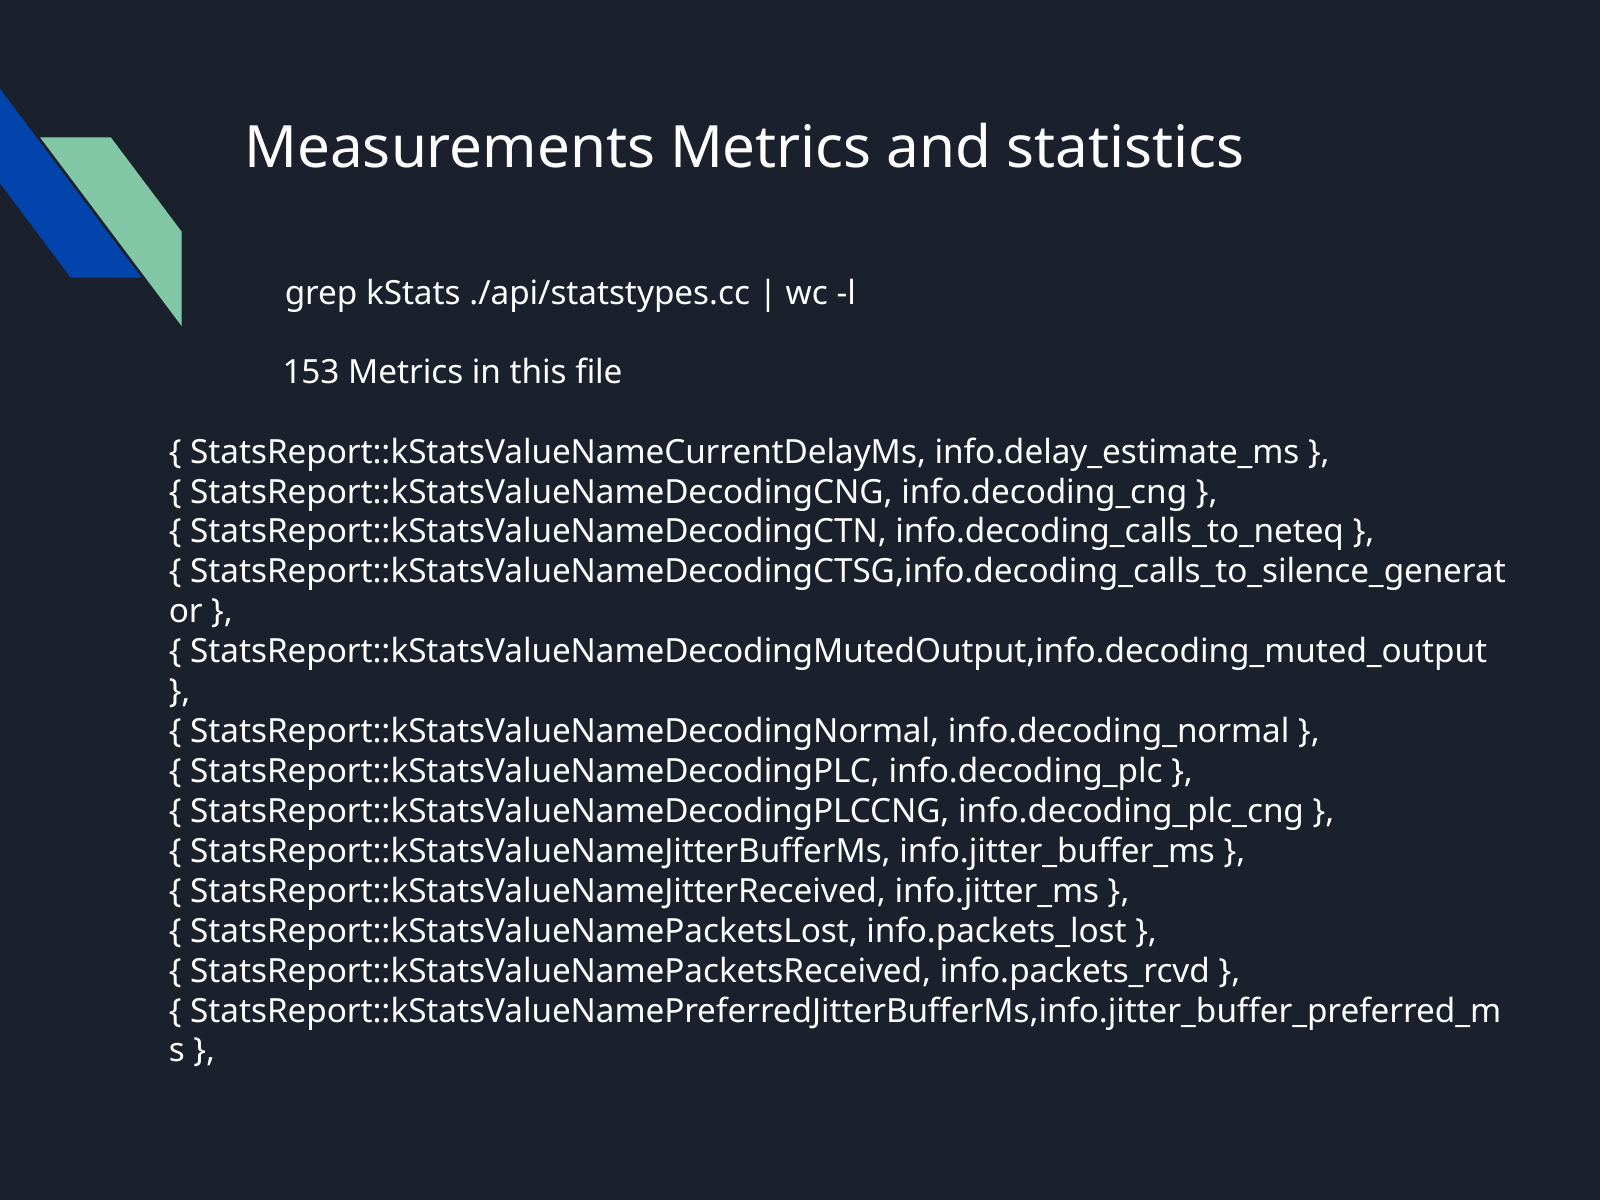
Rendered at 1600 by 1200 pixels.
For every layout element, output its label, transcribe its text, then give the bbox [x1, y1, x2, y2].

list grep kStats ./api/statstypes.cc | wc -l 153 Metrics in this file { StatsReport::kStatsValueNameCurrentDelayMs, info.delay_estimate_ms }, { StatsReport::kStatsValueNameDecodingCNG, info.decoding_cng }, { StatsReport::kStatsValueNameDecodingCTN, info.decoding_calls_to_neteq }, { StatsReport::kStatsValueNameDecodingCTSG,info.decoding_calls_to_silence_generator }, { StatsReport::kStatsValueNameDecodingMutedOutput,info.decoding_muted_output }, { StatsReport::kStatsValueNameDecodingNormal, info.decoding_normal }, { StatsReport::kStatsValueNameDecodingPLC, info.decoding_plc }, { StatsReport::kStatsValueNameDecodingPLCCNG, info.decoding_plc_cng }, { StatsReport::kStatsValueNameJitterBufferMs, info.jitter_buffer_ms }, { StatsReport::kStatsValueNameJitterReceived, info.jitter_ms }, { StatsReport::kStatsValueNamePacketsLost, info.packets_lost }, { StatsReport::kStatsValueNamePacketsReceived, info.packets_rcvd }, { StatsReport::kStatsValueNamePreferredJitterBufferMs,info.jitter_buffer_preferred_ms }, [151, 253, 1529, 1121]
title Measurements Metrics and statistics [227, 91, 1459, 253]
